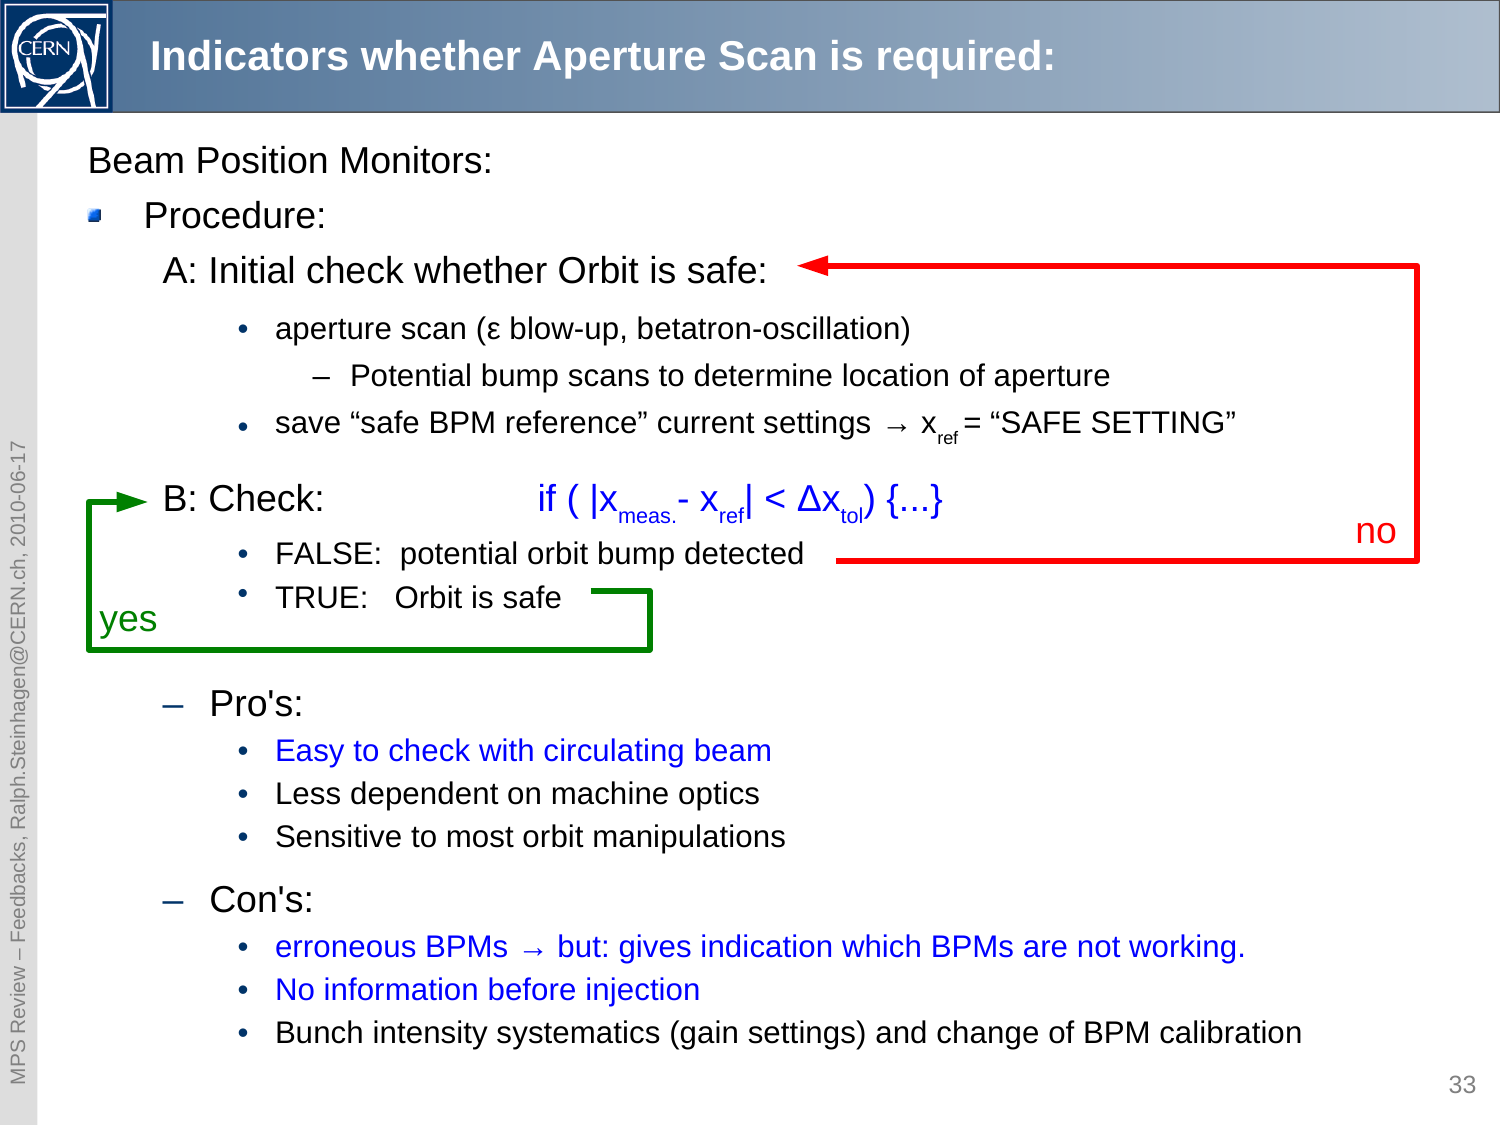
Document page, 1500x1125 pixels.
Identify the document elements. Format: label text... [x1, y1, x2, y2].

title Indicators whether Aperture Scan is required: [150, 0, 1201, 113]
text_box no [1340, 501, 1412, 559]
list Beam Position Monitors: Procedure: A: Initial check whether Orbit is safe: aperture scan (ε blow-up, betatron-oscillation) Potential bump scans to determine location of aperture save “safe BPM reference” current settings → xref = “SAFE SETTING” B: Check: if ( |xmeas.- xref| < Δxtol) {...} FALSE: potential orbit bump detected TRUE: Orbit is safe Pro's: Easy to check with circulating beam Less dependent on machine optics Sensitive to most orbit manipulations Con's: erroneous BPMs → but: gives indication which BPMs are not working. No information before injection Bunch intensity systematics (gain settings) and change of BPM calibration [87, 137, 1438, 1051]
picture [0, 0, 113, 113]
text_box yes [84, 590, 172, 648]
